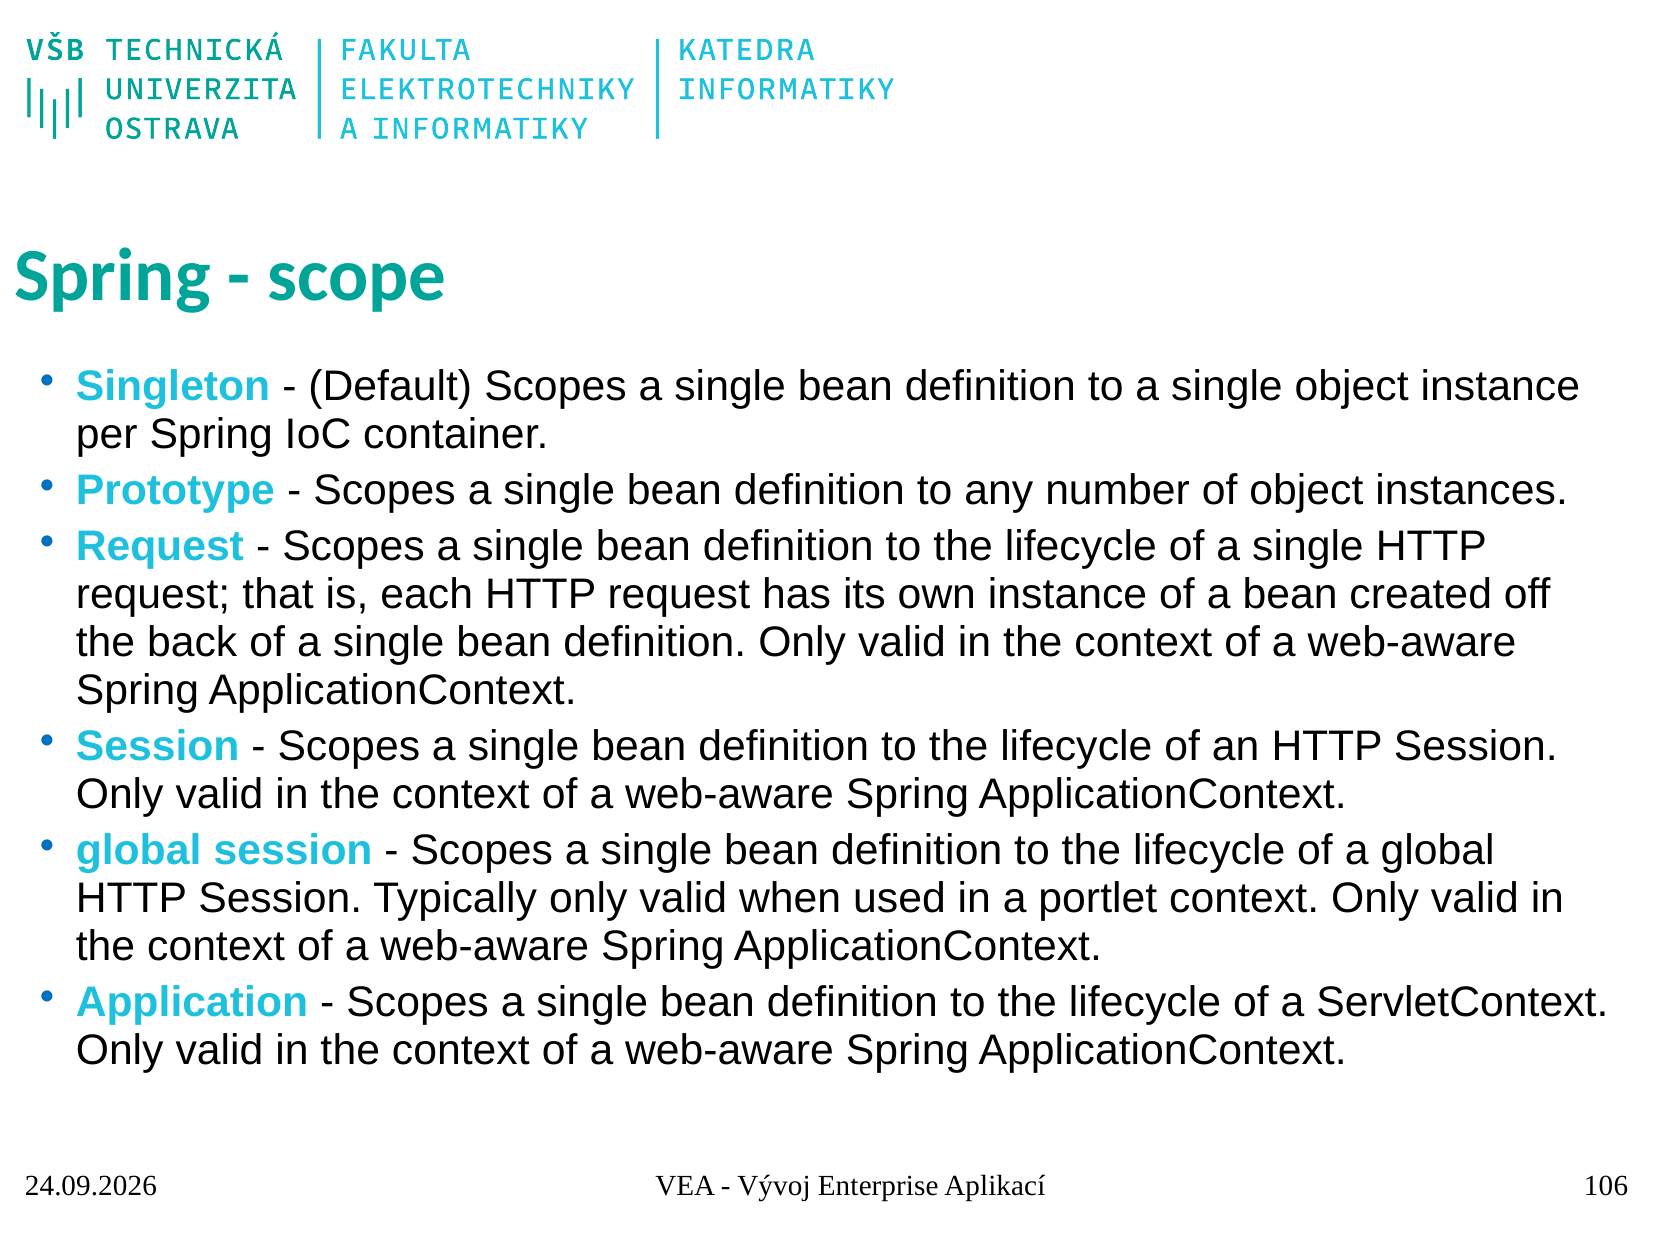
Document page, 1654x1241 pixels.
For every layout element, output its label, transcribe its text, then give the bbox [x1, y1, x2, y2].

title Spring - scope [14, 165, 1619, 319]
list Singleton - (Default) Scopes a single bean definition to a single object instance per Spring IoC container. Prototype - Scopes a single bean definition to any number of object instances. Request - Scopes a single bean definition to the lifecycle of a single HTTP request; that is, each HTTP request has its own instance of a bean created off the back of a single bean definition. Only valid in the context of a web-aware Spring ApplicationContext. Session - Scopes a single bean definition to the lifecycle of an HTTP Session. Only valid in the context of a web-aware Spring ApplicationContext. global session - Scopes a single bean definition to the lifecycle of a global HTTP Session. Typically only valid when used in a portlet context. Only valid in the context of a web-aware Spring ApplicationContext. Application - Scopes a single bean definition to the lifecycle of a ServletContext. Only valid in the context of a web-aware Spring ApplicationContext. [24, 354, 1629, 1146]
picture [26, 31, 894, 139]
